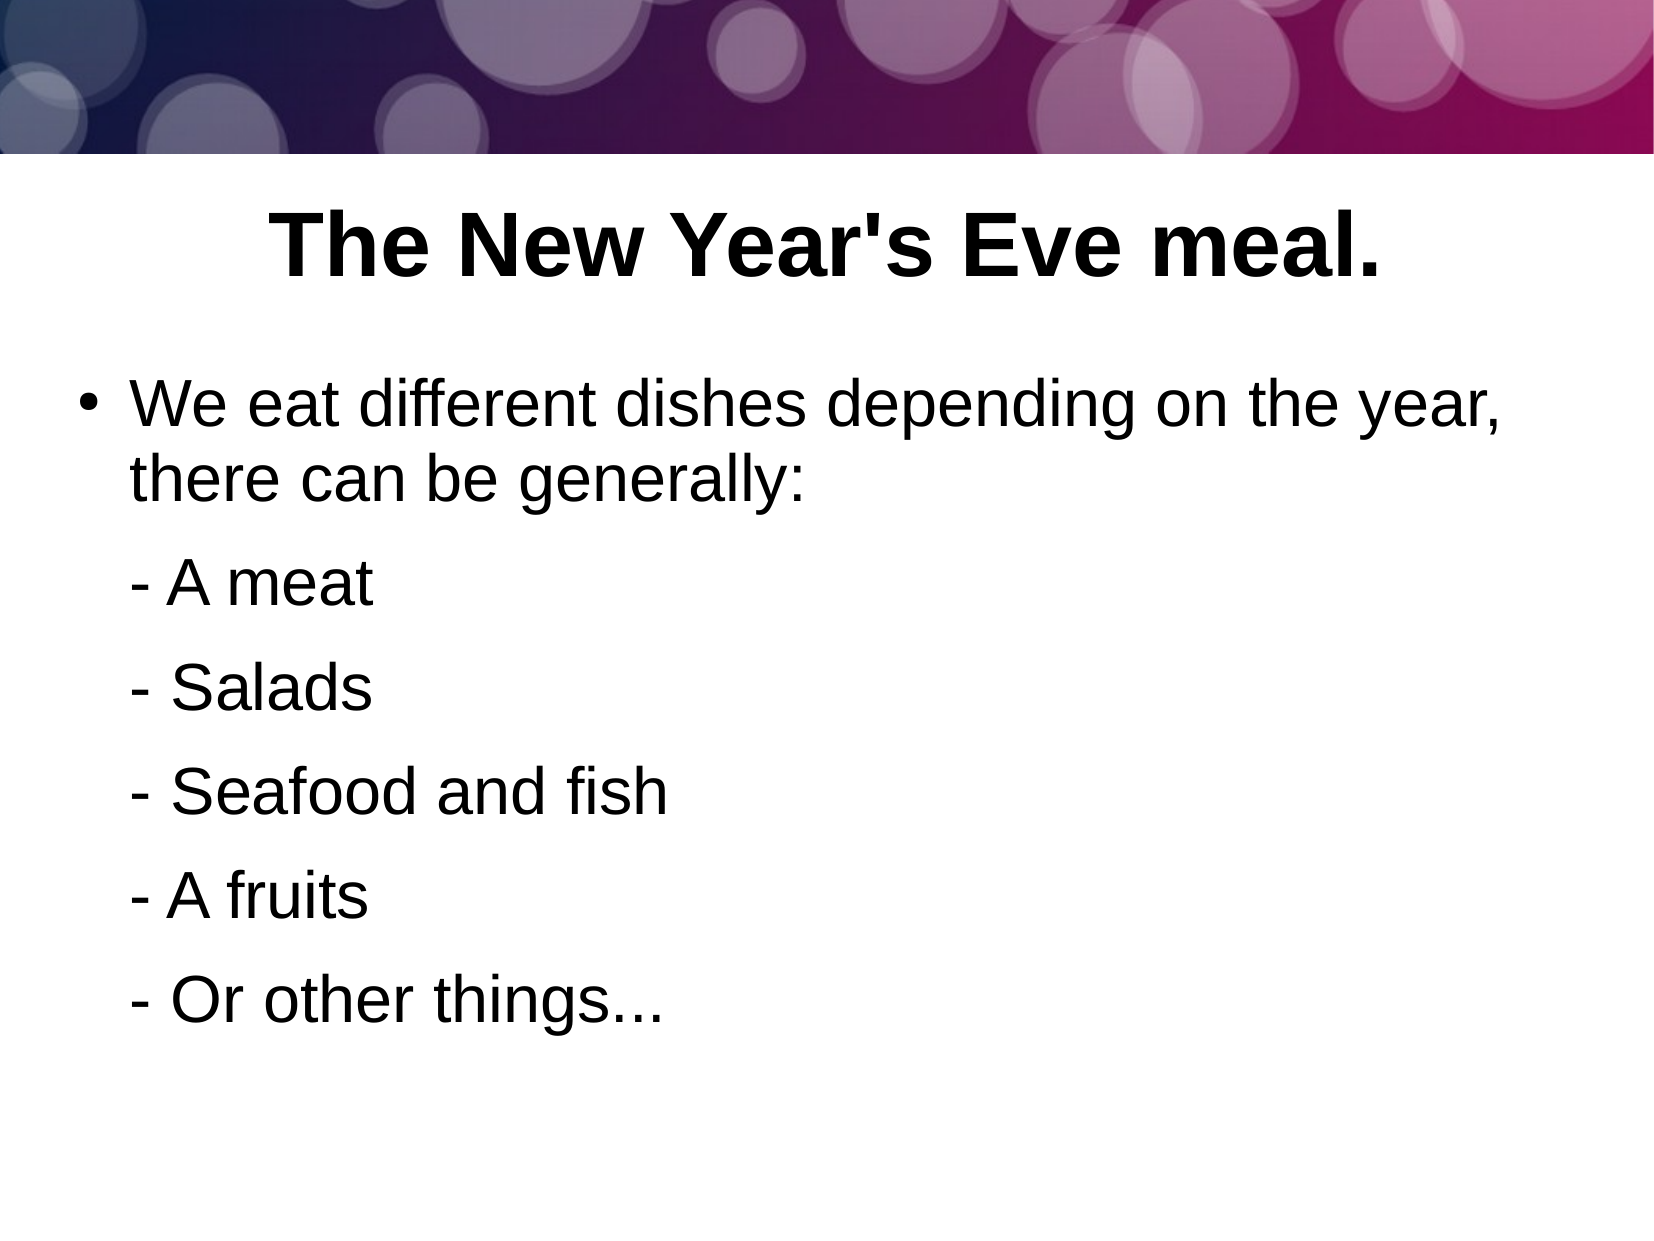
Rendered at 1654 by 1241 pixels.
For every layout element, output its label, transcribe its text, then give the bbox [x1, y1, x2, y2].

title The New Year's Eve meal. [82, 159, 1571, 331]
picture [0, 0, 1654, 154]
list We eat different dishes depending on the year, there can be generally: - A meat - Salads - Seafood and fish - A fruits - Or other things... [59, 366, 1548, 1087]
